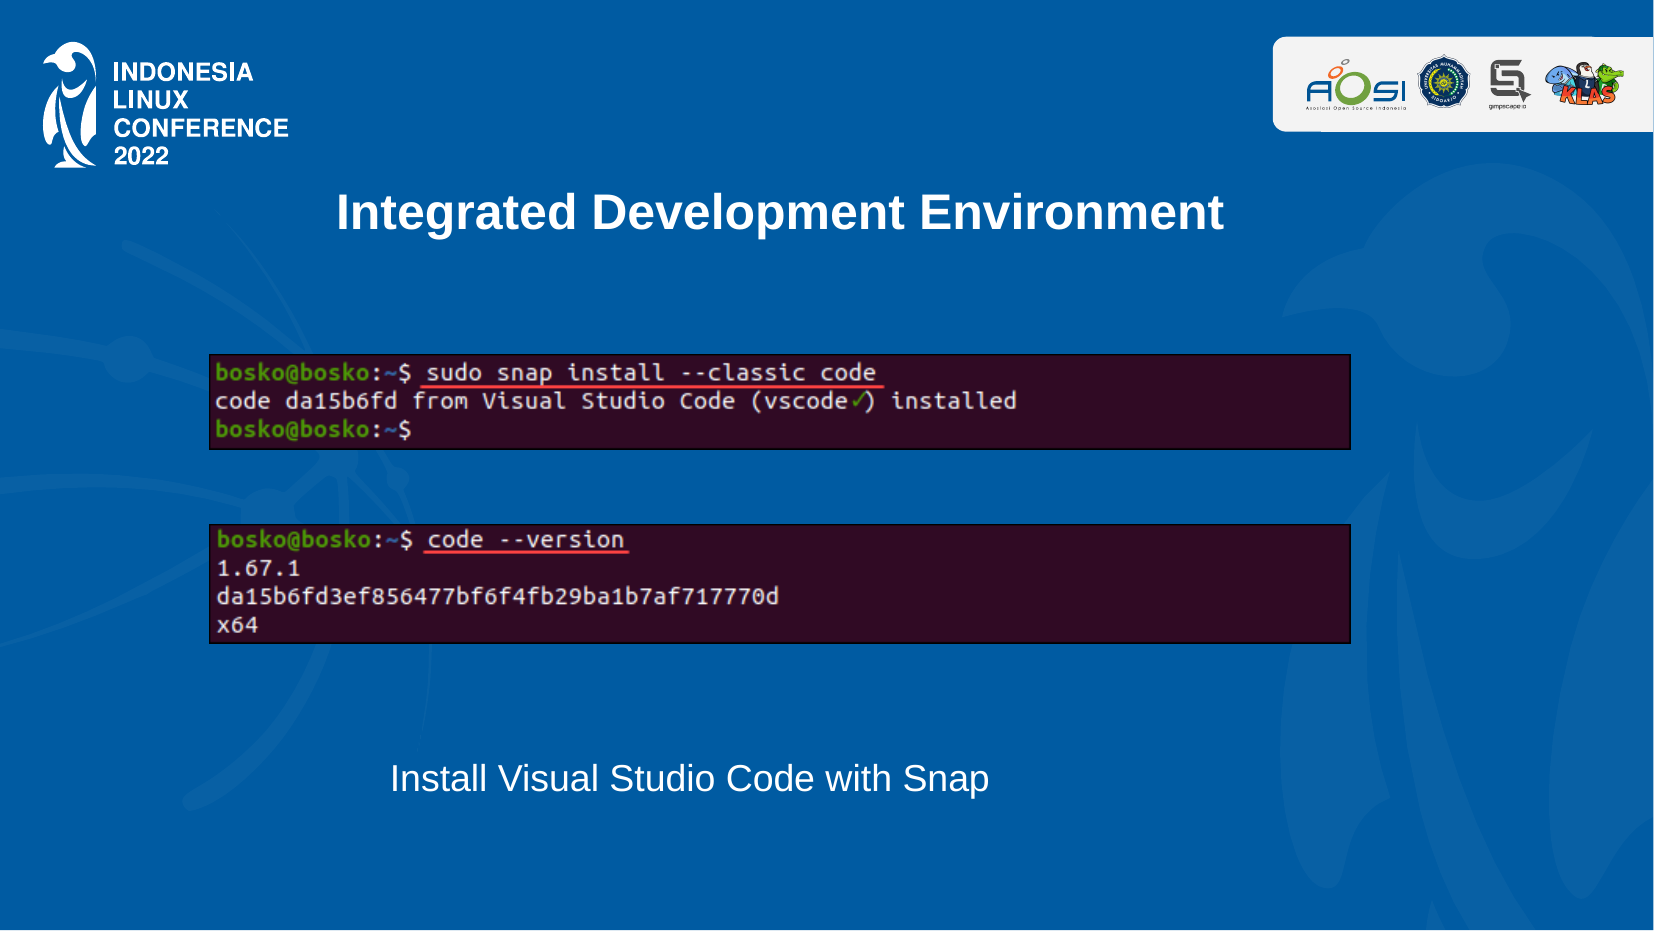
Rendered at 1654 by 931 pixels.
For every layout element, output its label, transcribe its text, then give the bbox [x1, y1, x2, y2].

text_box Install Visual Studio Code with Snap [375, 750, 1238, 807]
title Integrated Development Environment [336, 183, 1313, 338]
picture [209, 524, 1351, 644]
picture [209, 354, 1351, 451]
picture [1417, 54, 1471, 108]
picture [1545, 62, 1624, 105]
